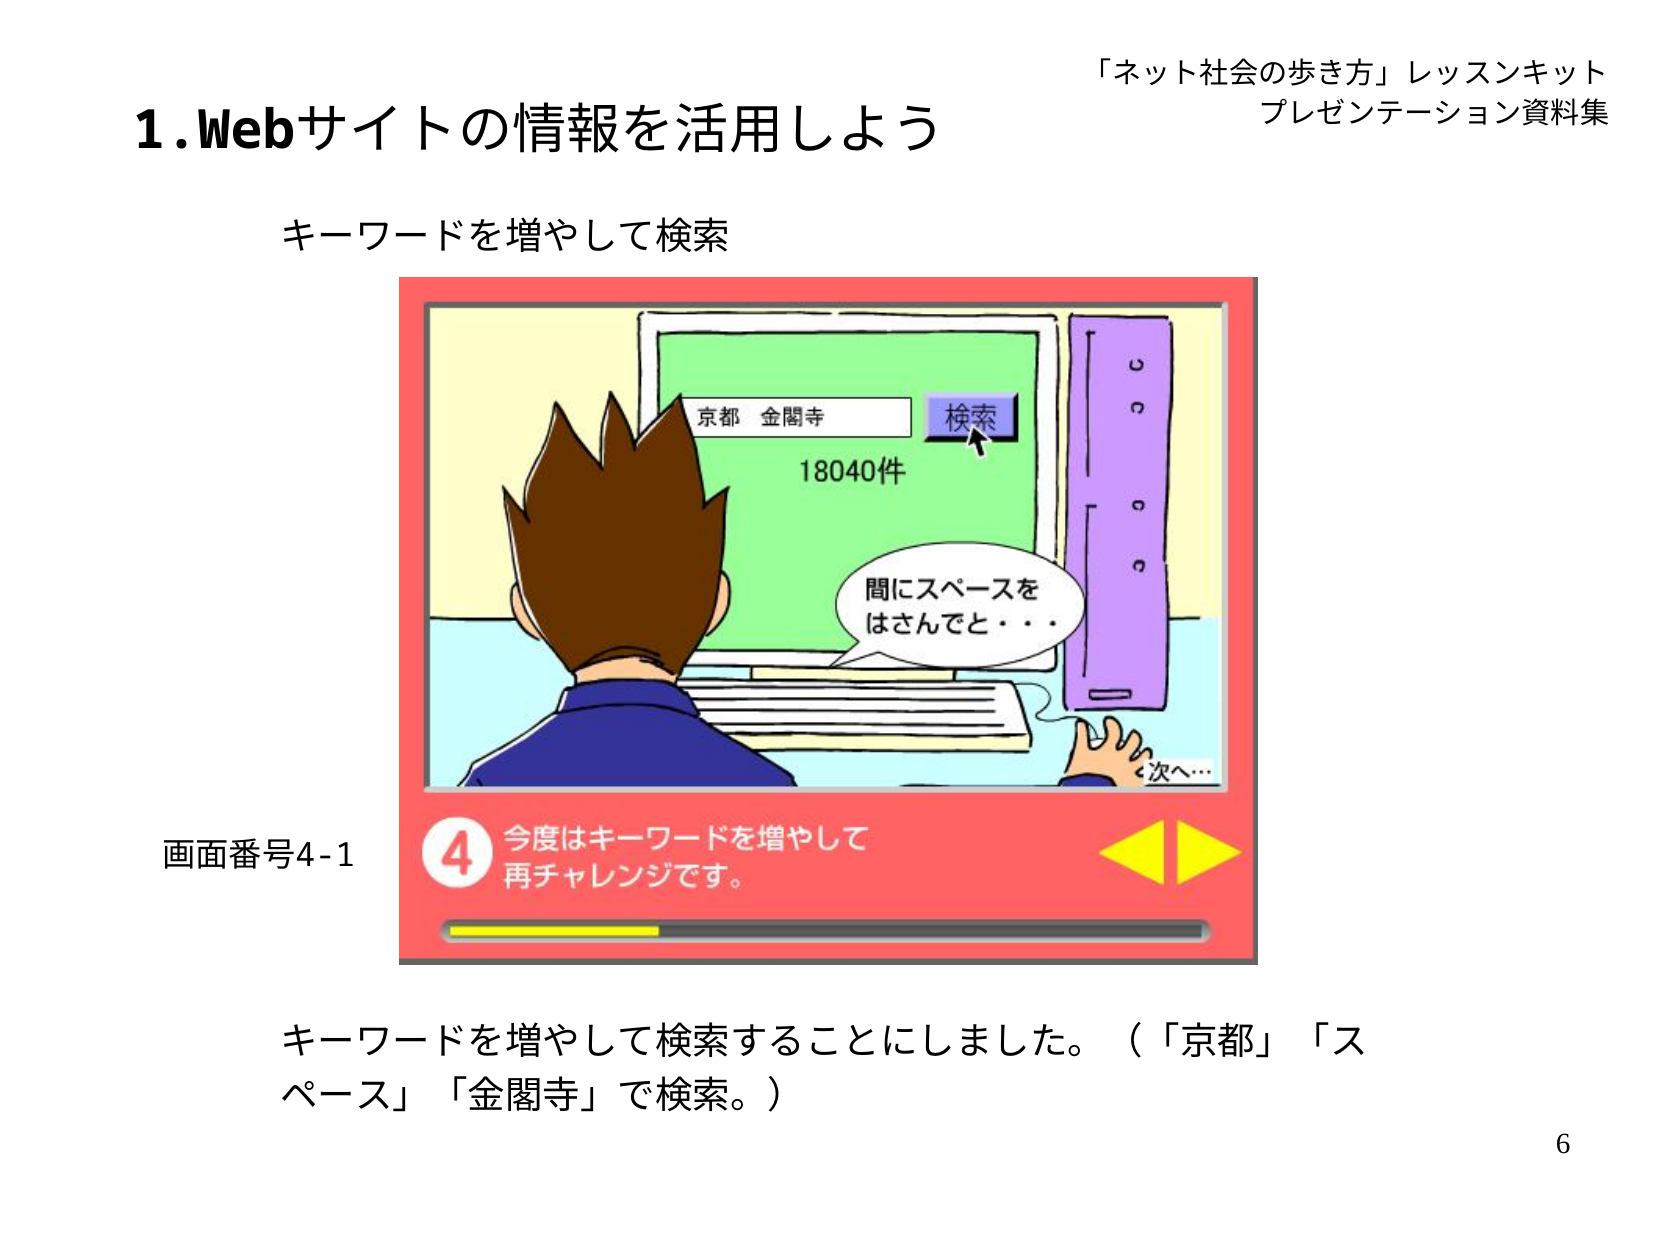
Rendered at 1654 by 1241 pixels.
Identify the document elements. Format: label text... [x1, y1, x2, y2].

picture [399, 277, 1258, 965]
text_box 画面番号4-1 [147, 826, 384, 882]
text_box 1.Webサイトの情報を活用しよう [118, 88, 1093, 169]
text_box 「ネット社会の歩き方」レッスンキット プレゼンテーション資料集 [1062, 44, 1625, 139]
text_box キーワードを増やして検索することにしました。（「京都」「スペース」「金閣寺」で検索。） [265, 1003, 1447, 1128]
text_box キーワードを増やして検索 [265, 206, 945, 267]
